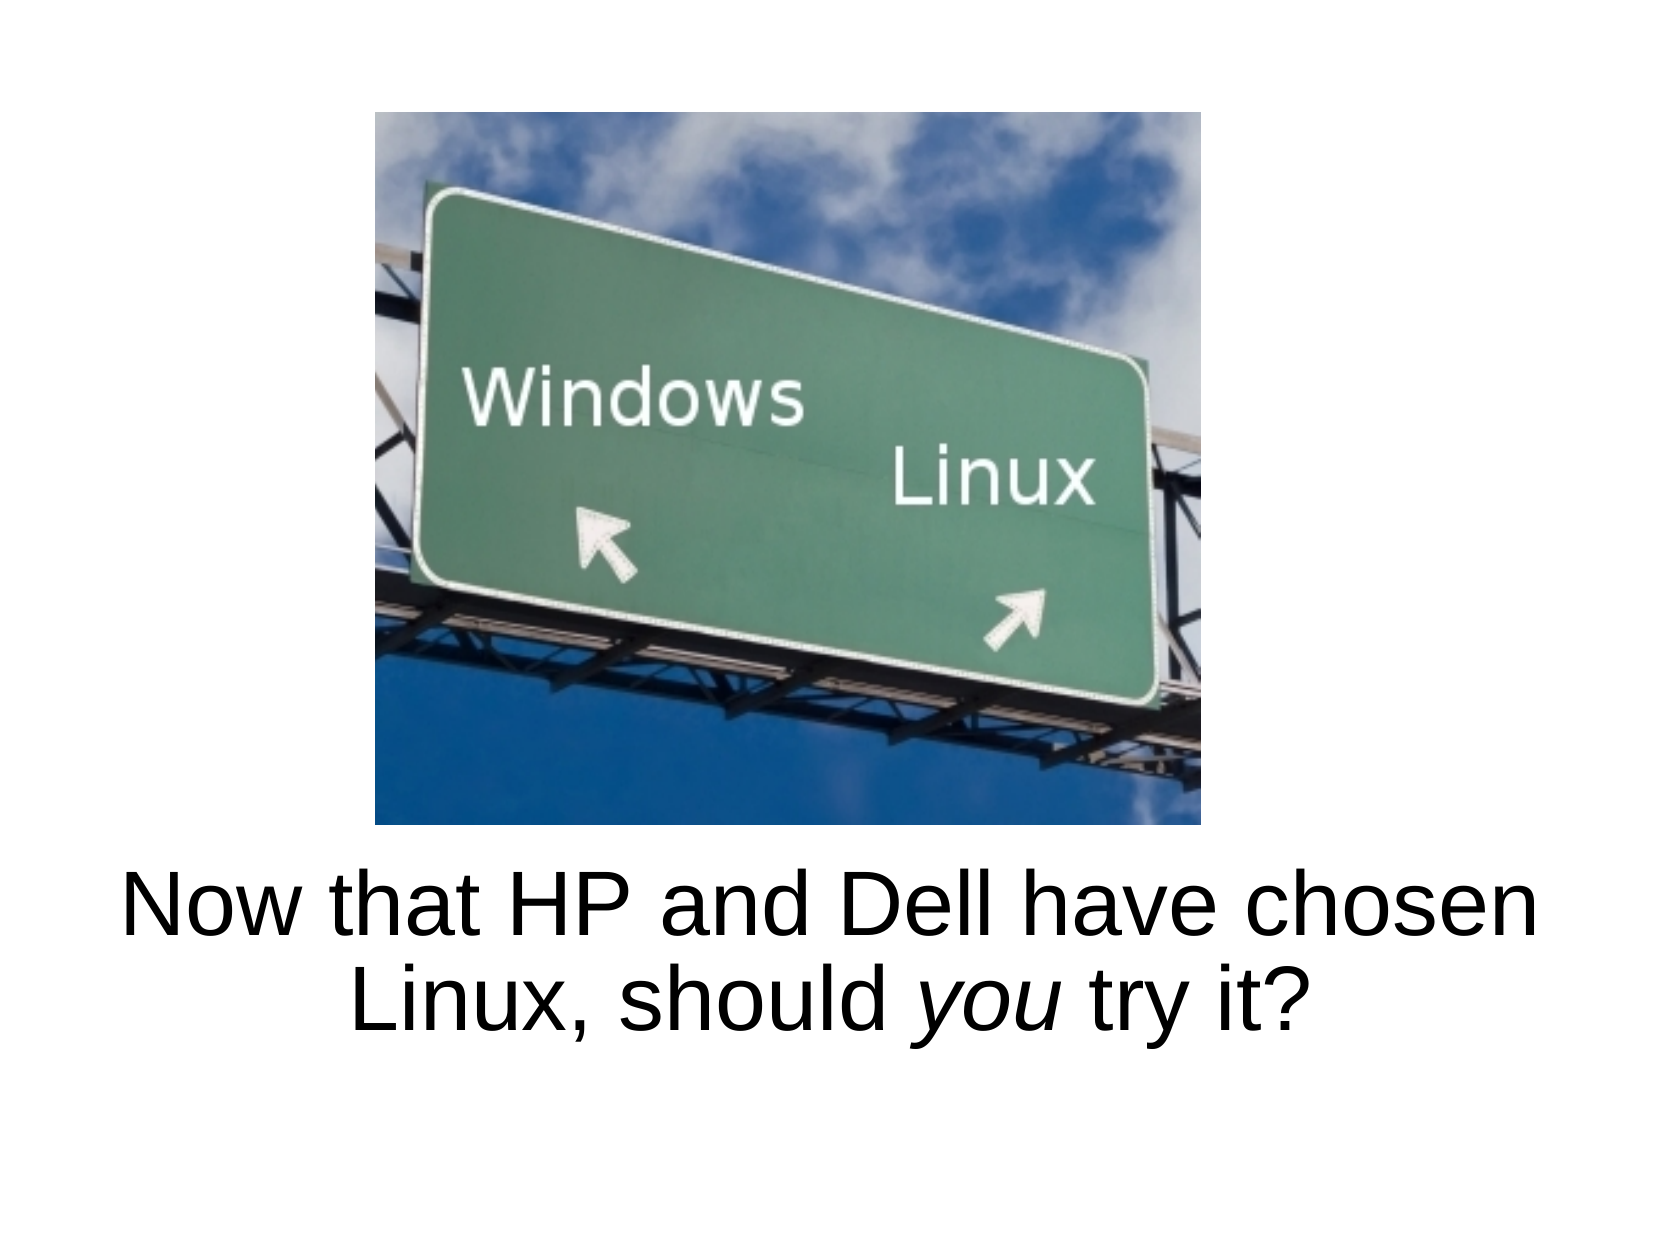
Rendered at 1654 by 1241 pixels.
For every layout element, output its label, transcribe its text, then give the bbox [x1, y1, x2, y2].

picture [375, 112, 1201, 826]
title Now that HP and Dell have chosen Linux, should you try it? [86, 855, 1575, 1053]
